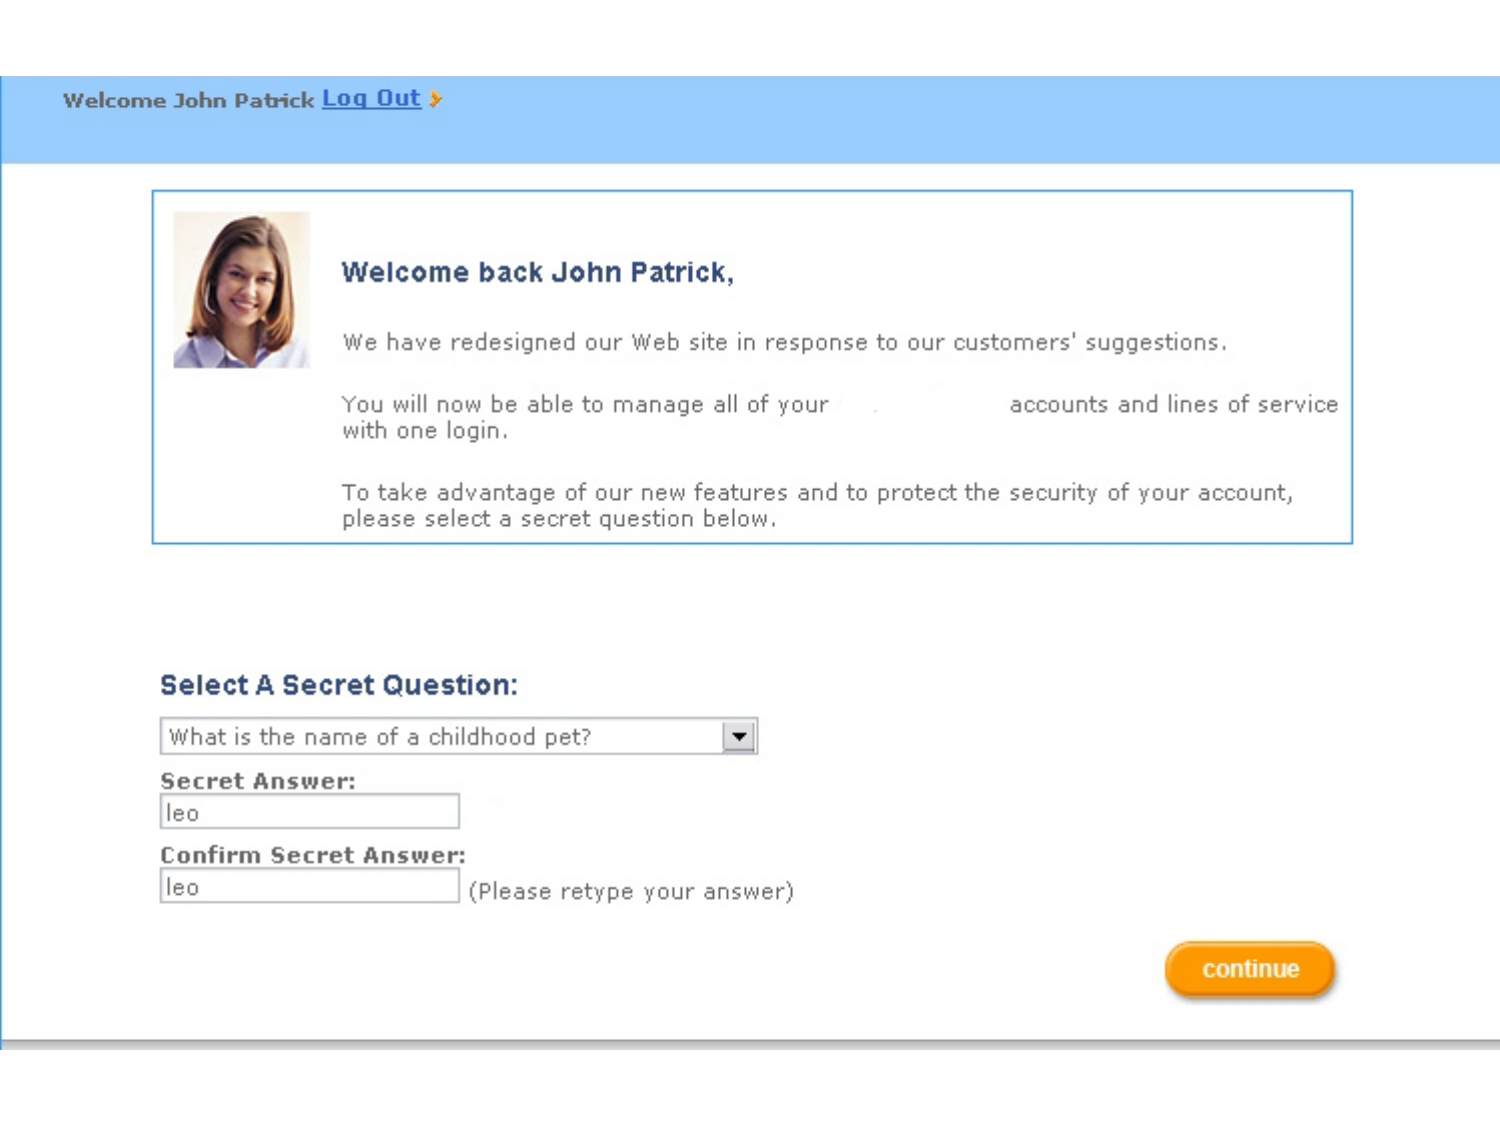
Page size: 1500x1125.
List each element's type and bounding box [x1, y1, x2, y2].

picture [0, 76, 1500, 1050]
